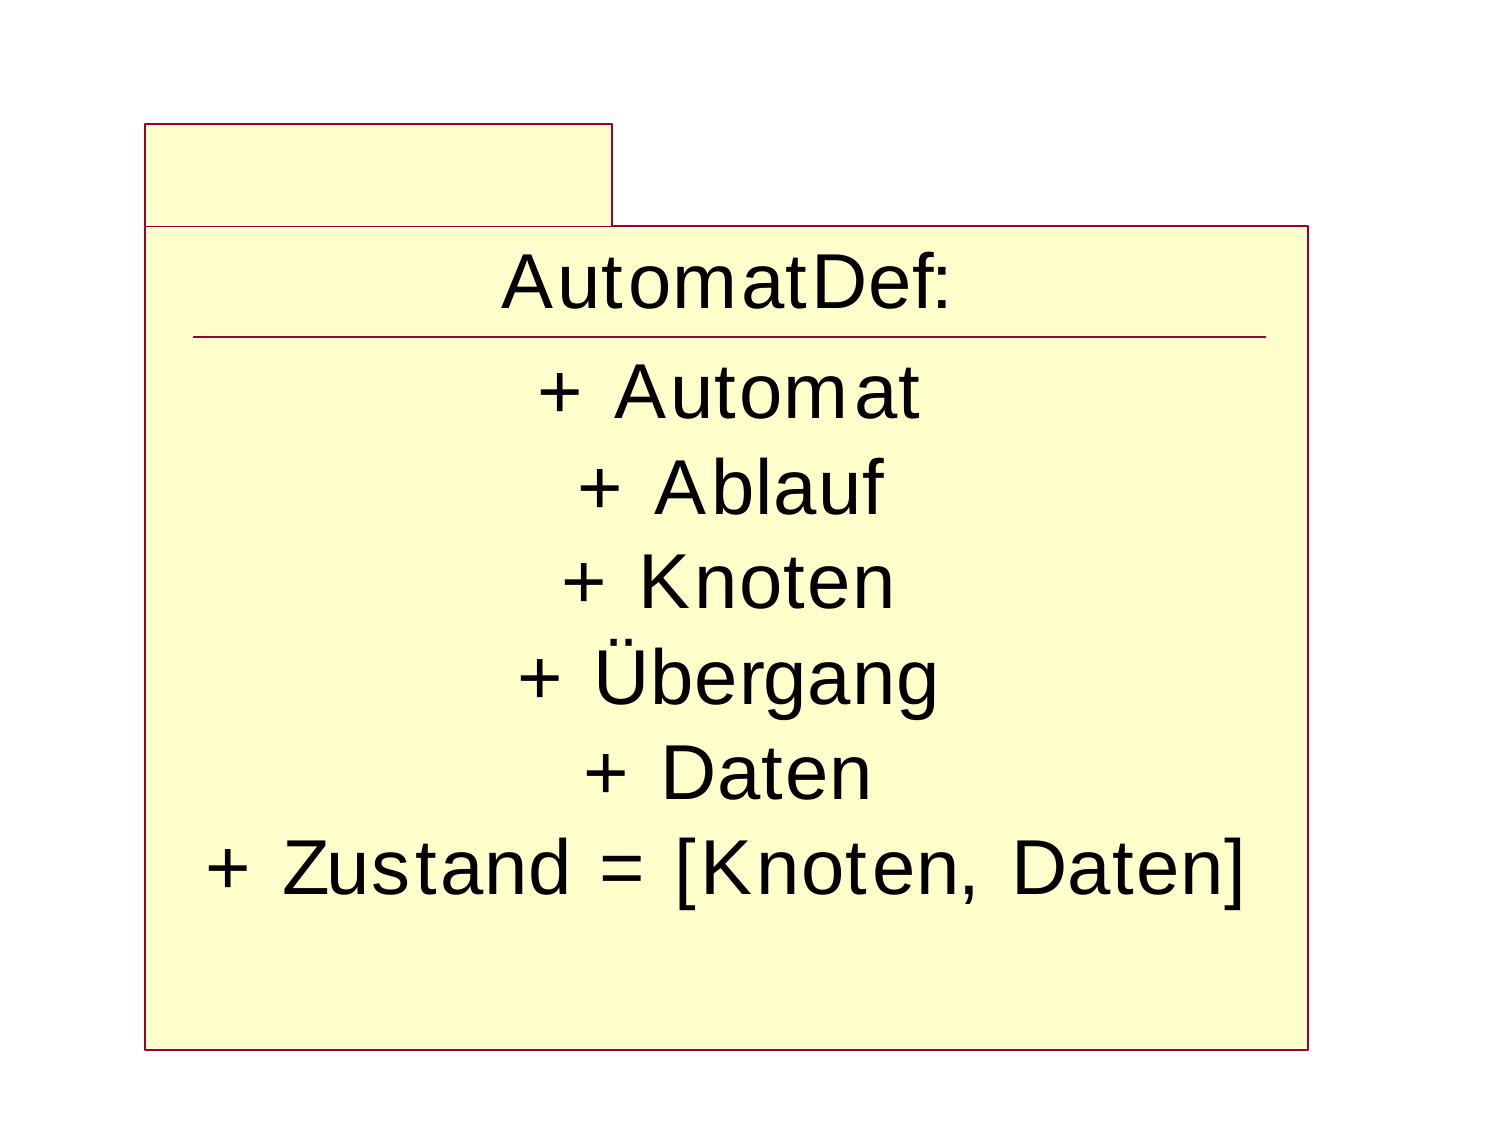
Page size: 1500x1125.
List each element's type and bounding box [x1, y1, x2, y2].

picture [88, 78, 1377, 1103]
